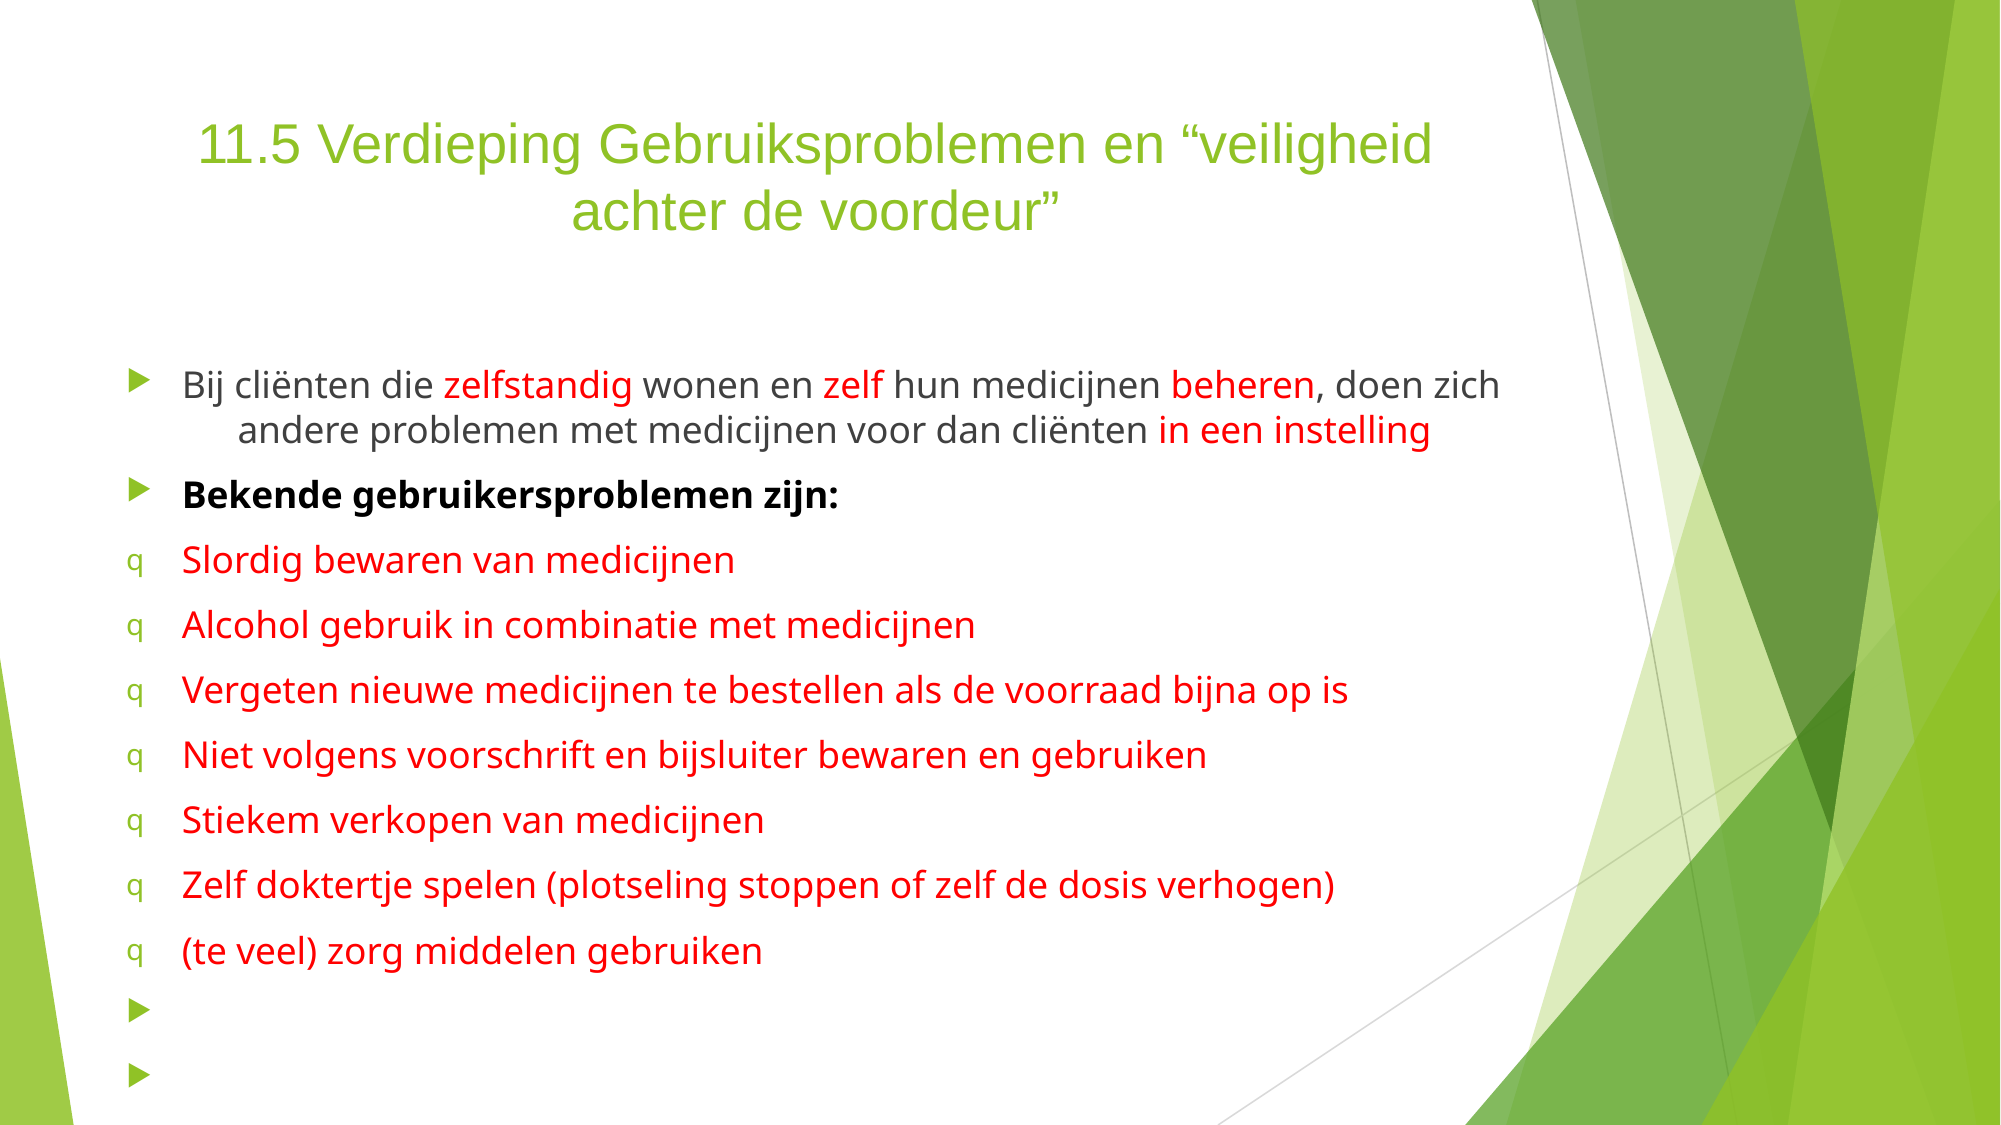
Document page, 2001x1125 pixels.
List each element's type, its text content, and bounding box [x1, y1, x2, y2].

title 11.5 Verdieping Gebruiksproblemen en “veiligheid achter de voordeur” [111, 99, 1522, 317]
list Bij cliënten die zelfstandig wonen en zelf hun medicijnen beheren, doen zich andere problemen met medicijnen voor dan cliënten in een instelling Bekende gebruikersproblemen zijn: Slordig bewaren van medicijnen Alcohol gebruik in combinatie met medicijnen Vergeten nieuwe medicijnen te bestellen als de voorraad bijna op is Niet volgens voorschrift en bijsluiter bewaren en gebruiken Stiekem verkopen van medicijnen Zelf doktertje spelen (plotseling stoppen of zelf de dosis verhogen) (te veel) zorg middelen gebruiken [111, 354, 1522, 992]
